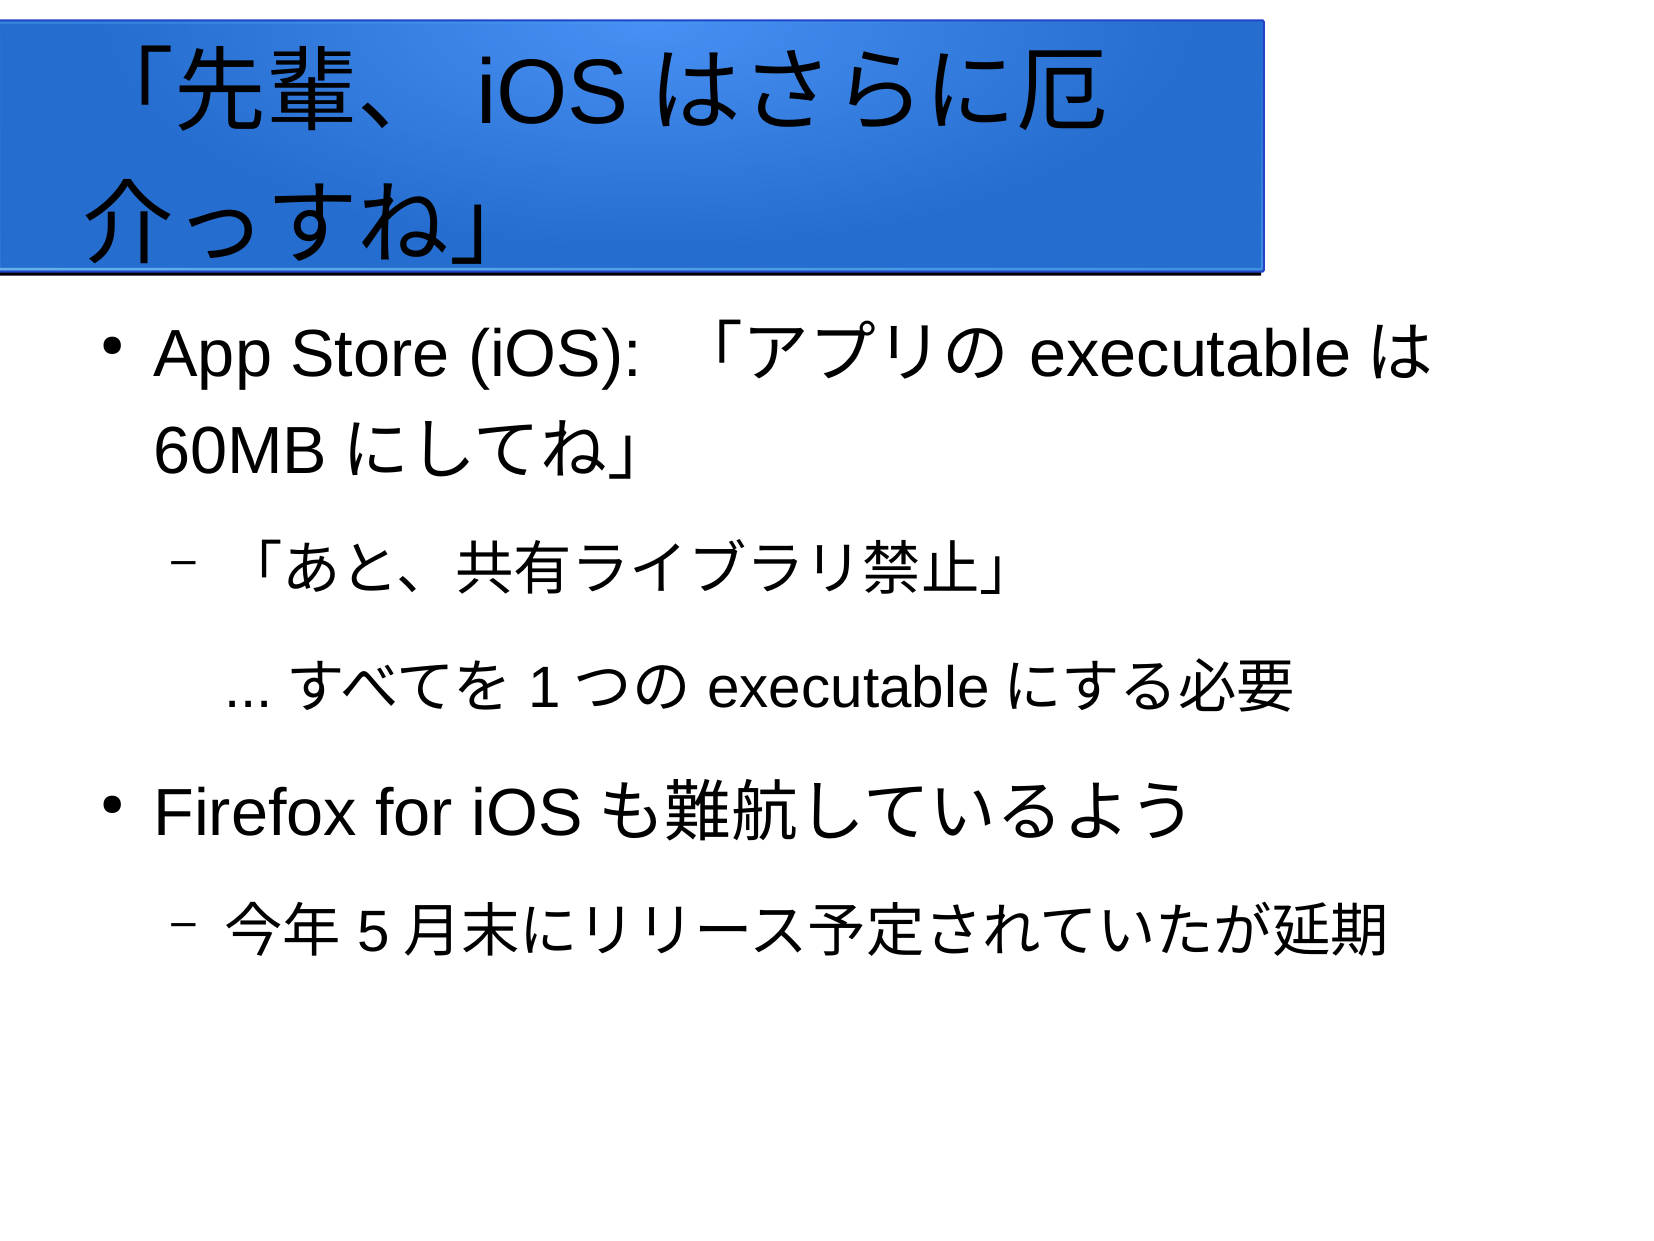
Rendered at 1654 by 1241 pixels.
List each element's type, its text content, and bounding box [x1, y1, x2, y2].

list App Store (iOS): 「アプリのexecutableは60MBにしてね」 「あと、共有ライブラリ禁止」 ...すべてを1つのexecutableにする必要 Firefox for iOSも難航しているよう 今年5月末にリリース予定されていたが延期 [82, 299, 1571, 1019]
title 「先輩、iOSはさらに厄介っすね」 [82, 47, 1235, 252]
